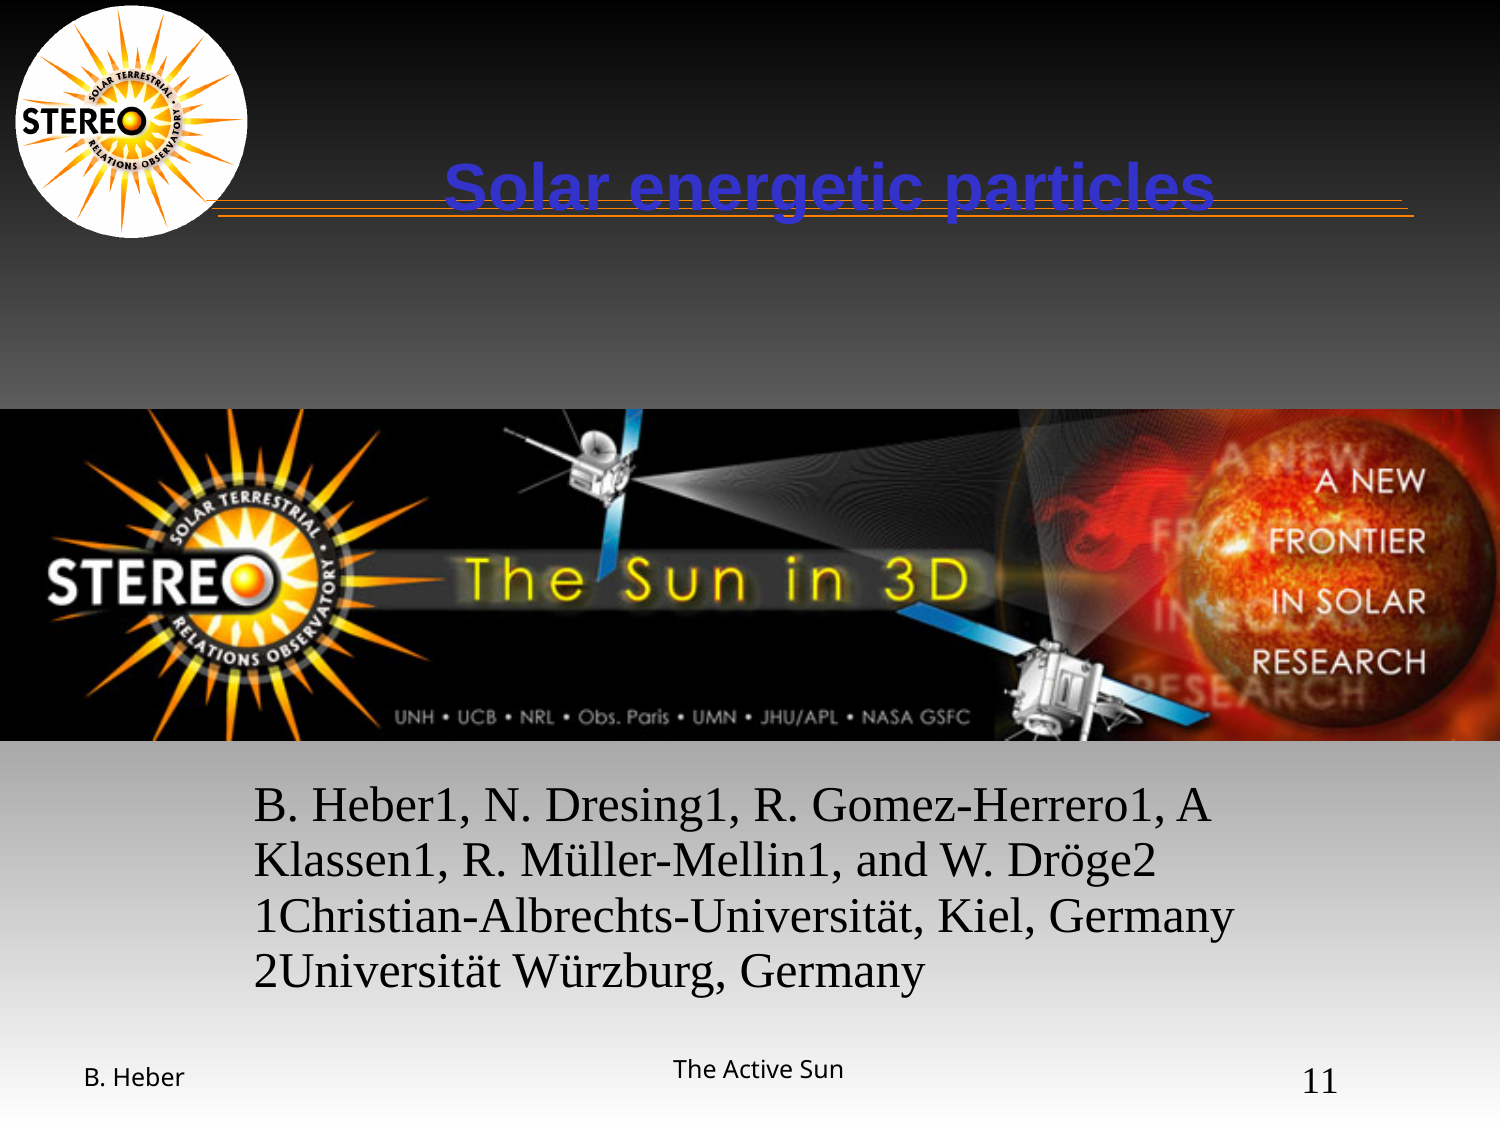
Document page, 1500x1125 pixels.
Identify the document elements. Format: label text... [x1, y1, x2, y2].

title Solar energetic particles [180, 52, 1500, 331]
picture [0, 409, 1500, 741]
slide_number <number><number> [1286, 1052, 1370, 1098]
text_box B. Heber1, N. Dresing1, R. Gomez-Herrero1, A Klassen1, R. Müller-Mellin1, and W. Dröge2 1Christian-Albrechts-Universität, Kiel, Germany 2Universität Würzburg, Germany [238, 769, 1395, 1048]
picture [10, 2, 248, 239]
